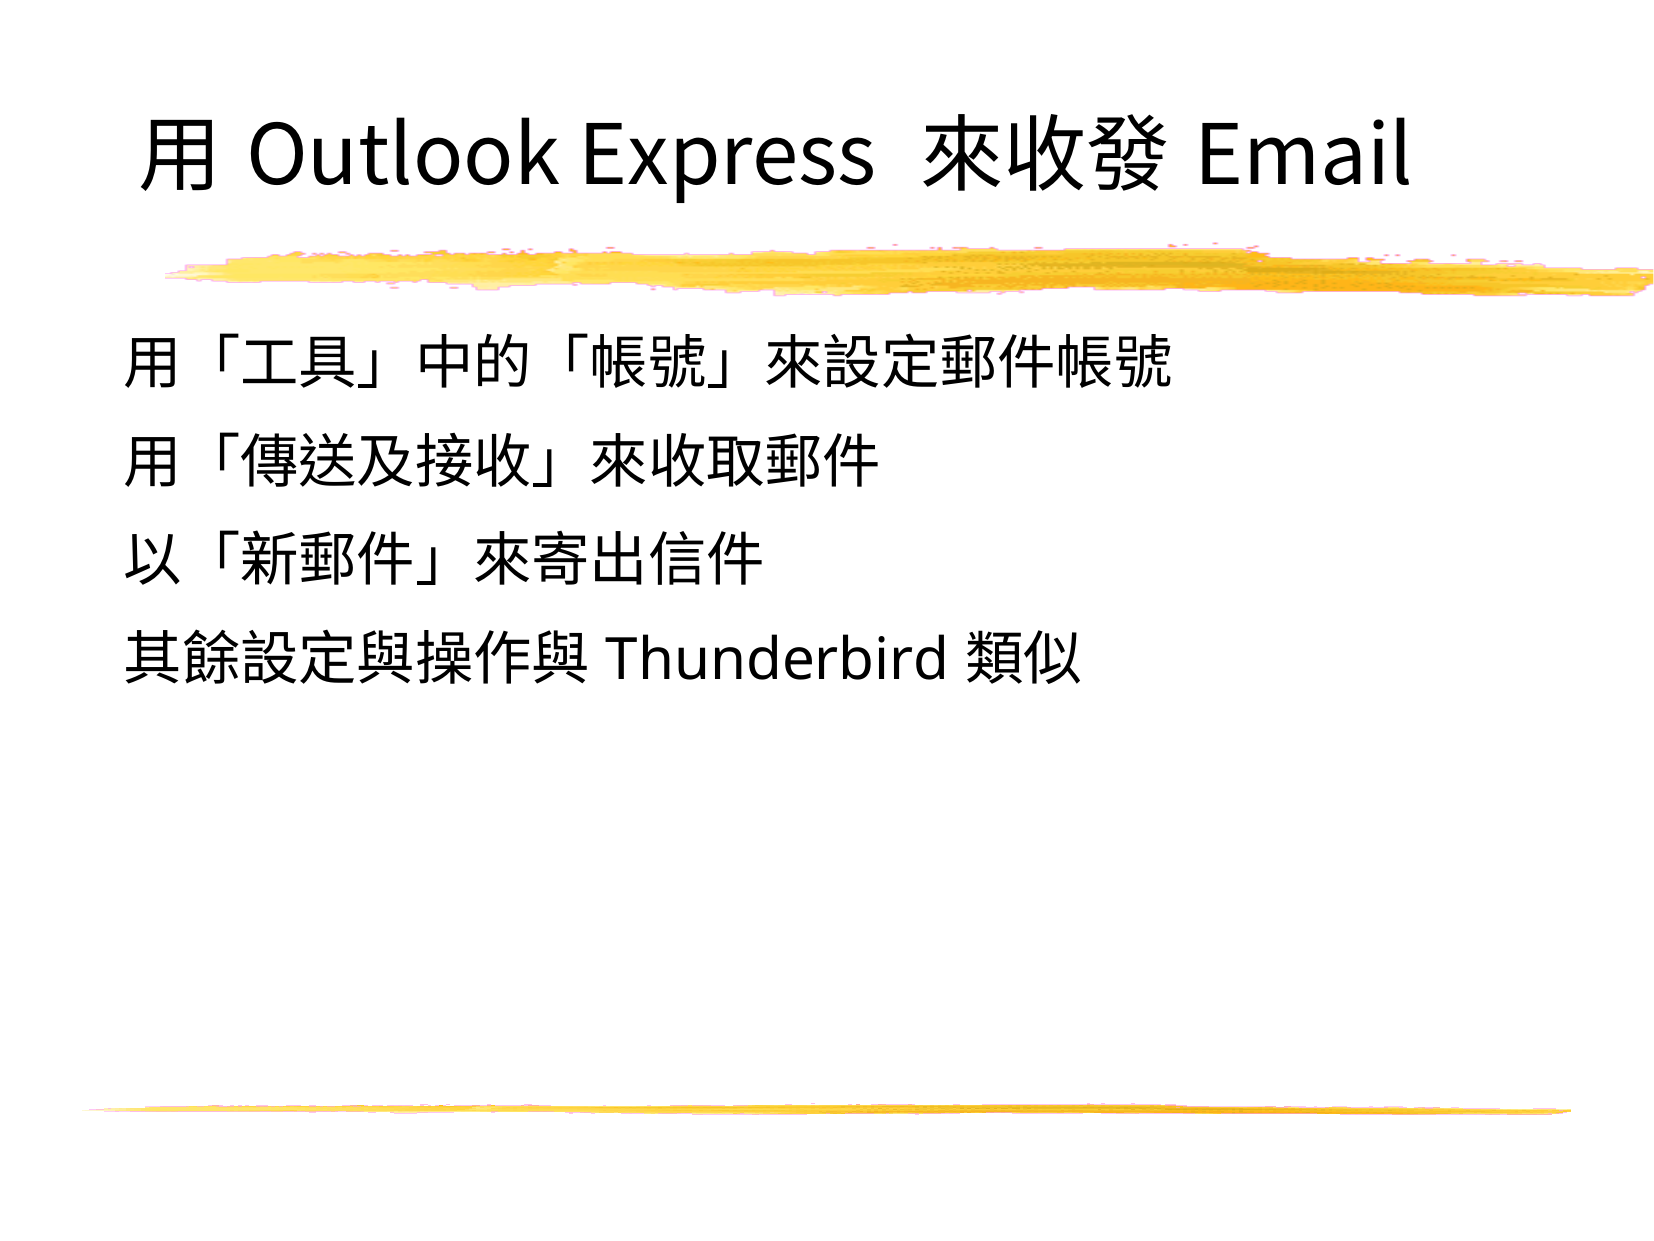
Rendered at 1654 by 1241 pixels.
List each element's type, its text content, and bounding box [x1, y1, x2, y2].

list 用「工具」中的「帳號」來設定郵件帳號 用「傳送及接收」來收取郵件 以「新郵件」來寄出信件 其餘設定與操作與Thunderbird類似 [124, 316, 1530, 1062]
picture [82, 1102, 1571, 1117]
title 用Outlook Express 來收發Email [73, 41, 1479, 249]
picture [165, 237, 1654, 308]
